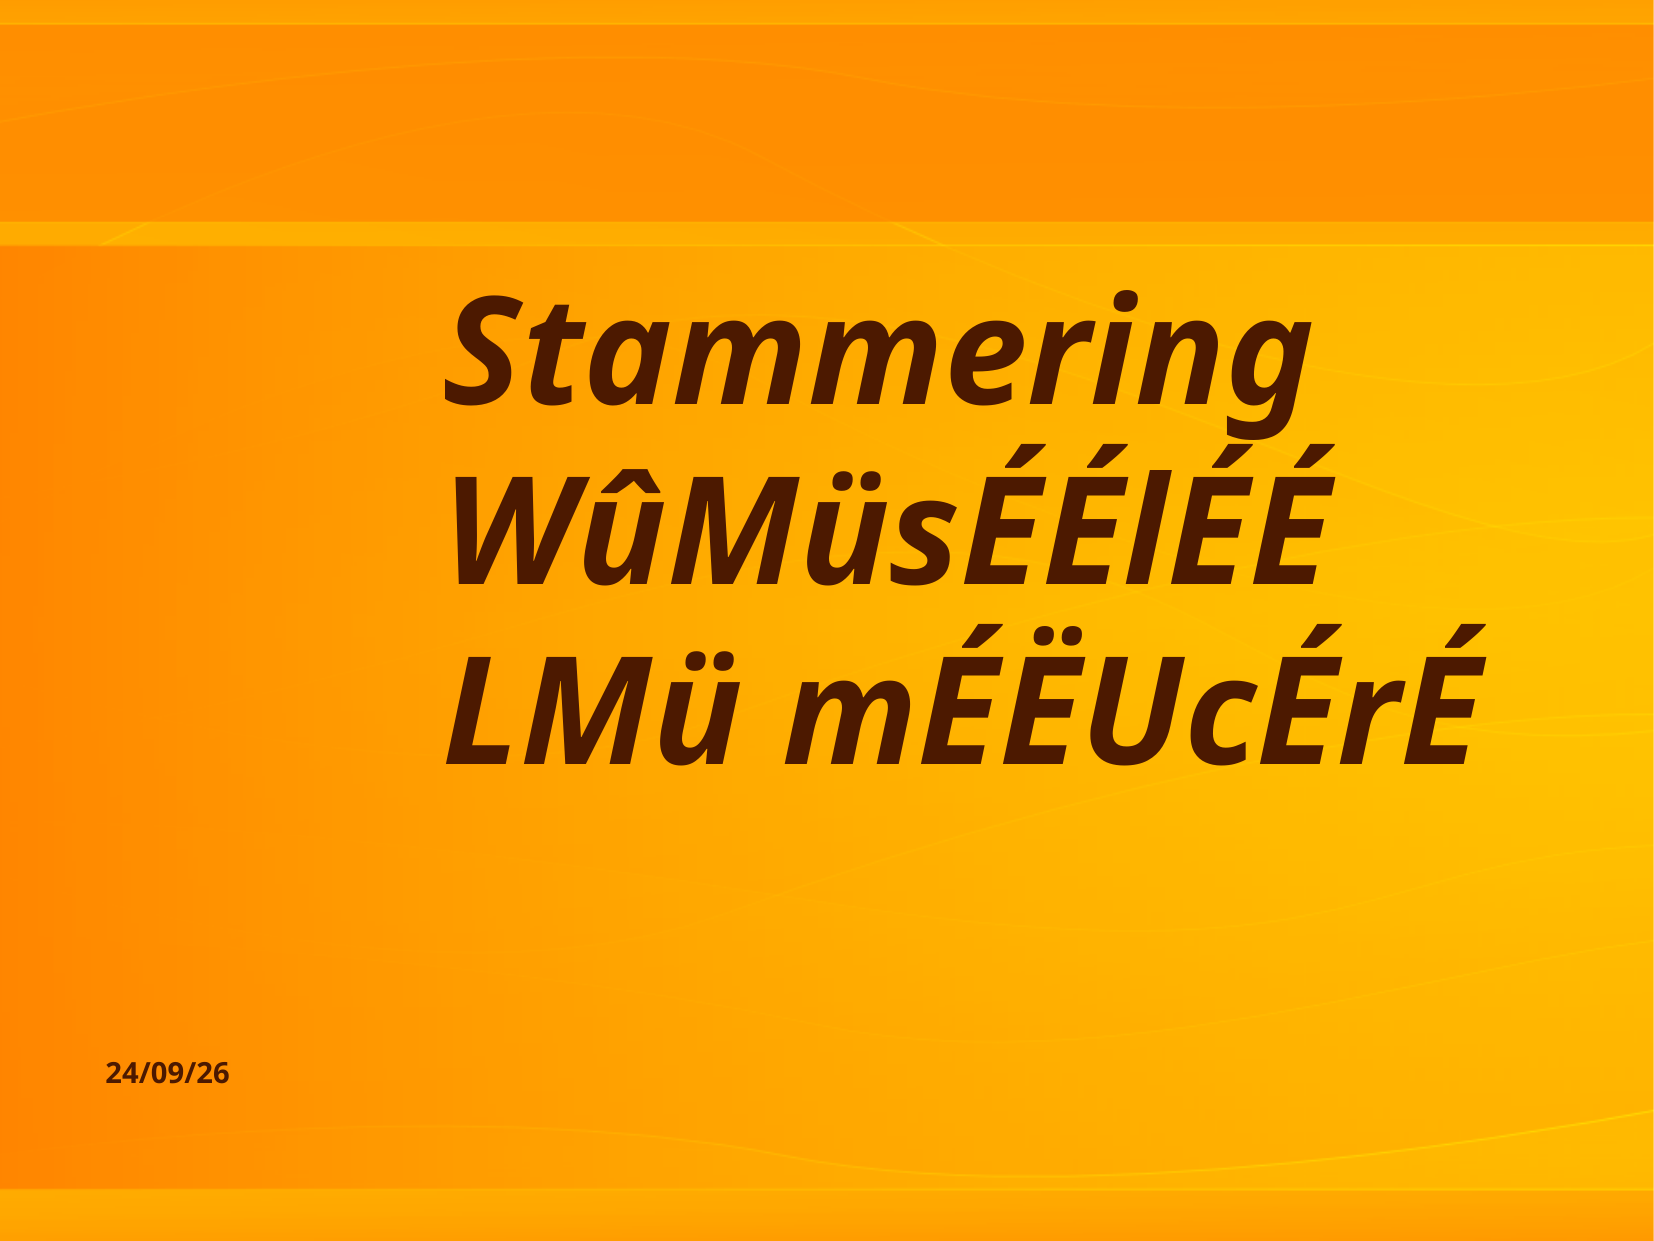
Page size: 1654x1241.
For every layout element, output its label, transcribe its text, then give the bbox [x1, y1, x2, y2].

text_box [22, 1054, 313, 1140]
title Stammering WûMüsÉÉlÉÉ LMü mÉËUcÉrÉ [383, 222, 1636, 1006]
